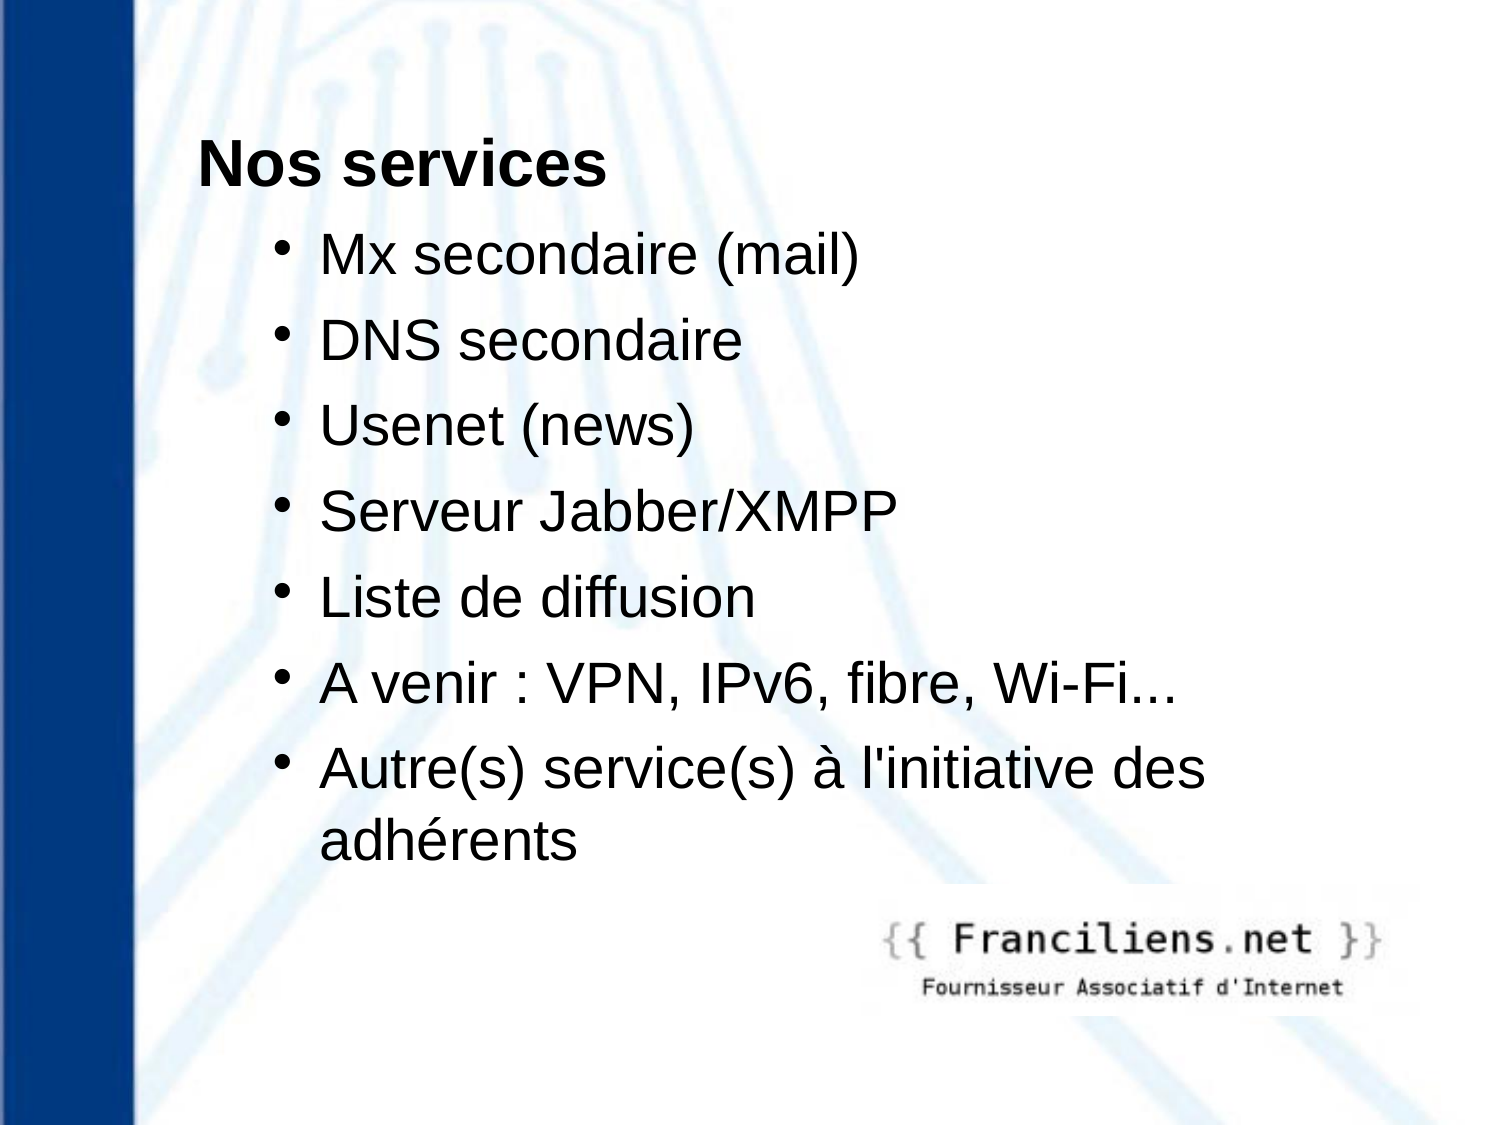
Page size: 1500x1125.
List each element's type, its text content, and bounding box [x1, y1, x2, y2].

list Nos services Mx secondaire (mail) DNS secondaire Usenet (news) Serveur Jabber/XMPP Liste de diffusion A venir : VPN, IPv6, fibre, Wi-Fi... Autre(s) service(s) à l'initiative des adhérents [183, 112, 1425, 1053]
picture [0, 0, 1500, 1125]
